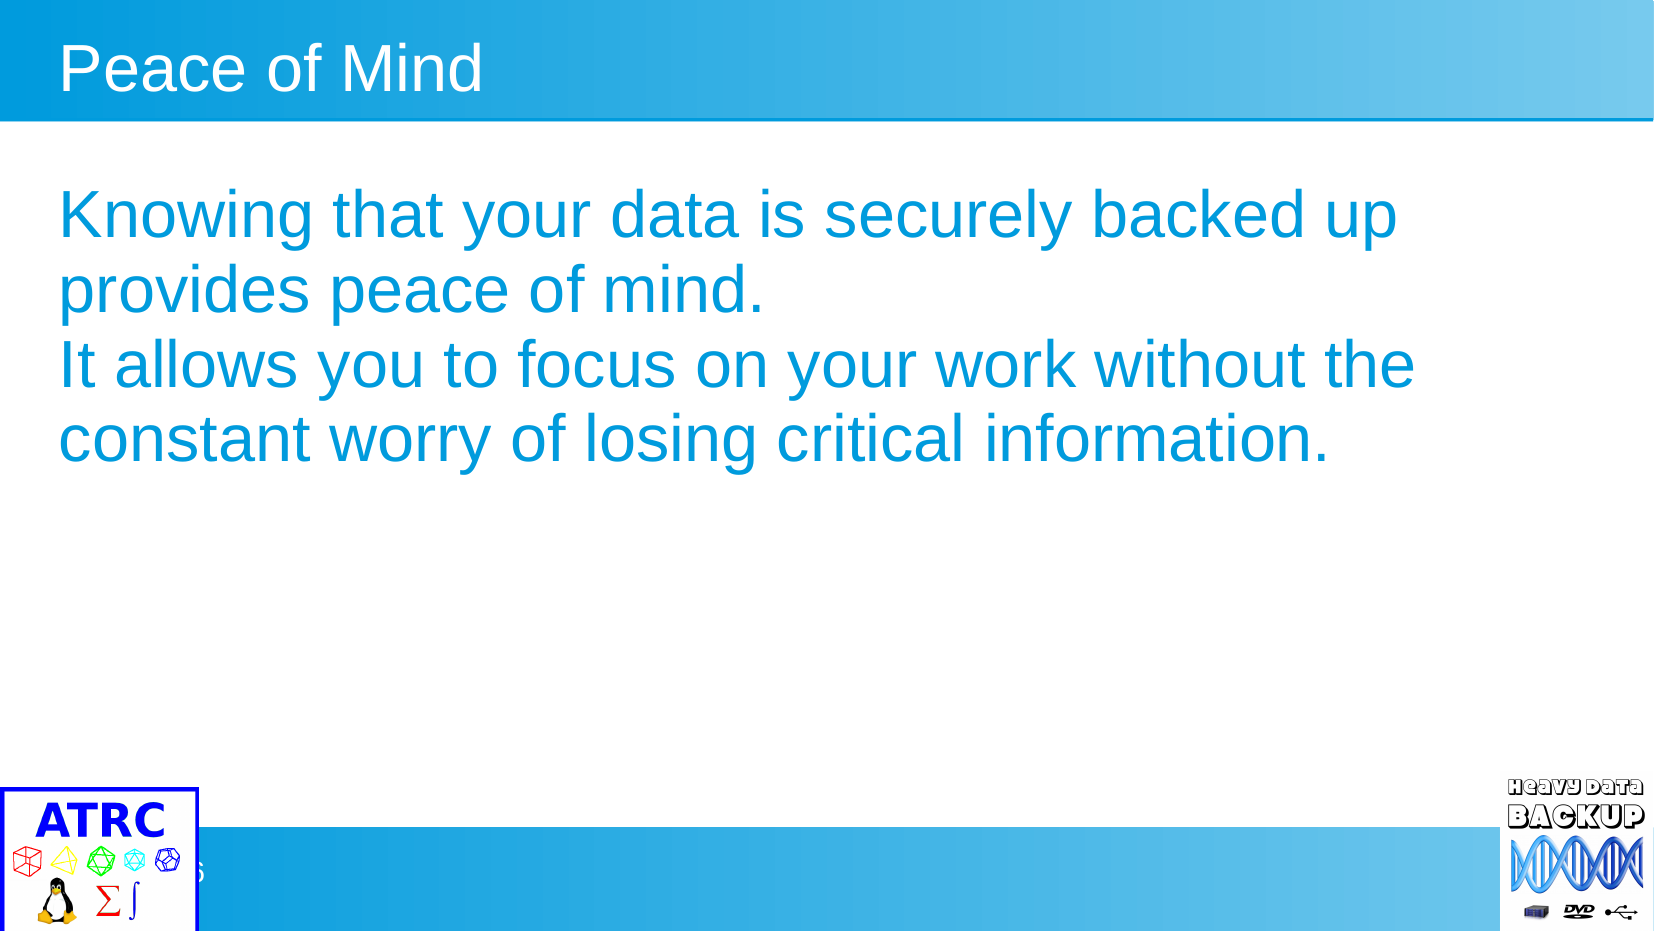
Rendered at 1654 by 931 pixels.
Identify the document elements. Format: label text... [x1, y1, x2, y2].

list Knowing that your data is securely backed up provides peace of mind. It allows you to focus on your work without the constant worry of losing critical information. [59, 177, 1595, 768]
title Peace of Mind [59, 29, 1595, 108]
picture [0, 787, 199, 931]
picture [1500, 771, 1654, 931]
